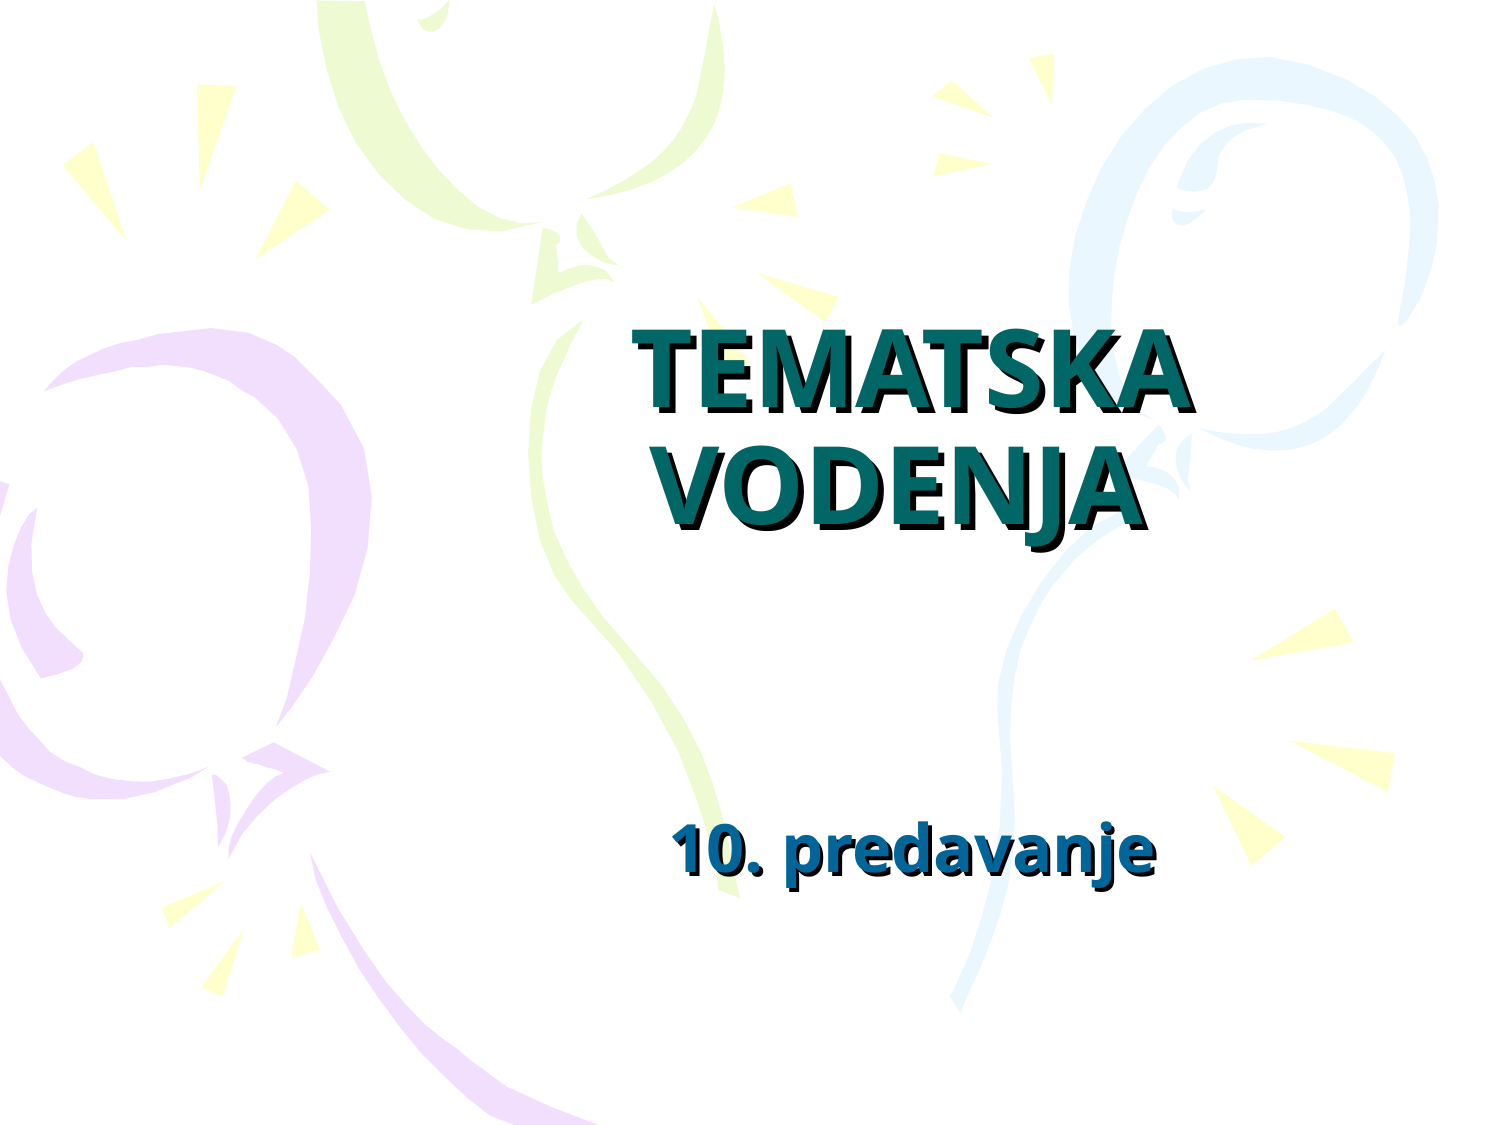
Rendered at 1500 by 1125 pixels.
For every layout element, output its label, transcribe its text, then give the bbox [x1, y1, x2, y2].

title TEMATSKA VODENJA [402, 97, 1419, 686]
subtitle 10. predavanje [408, 702, 1417, 946]
